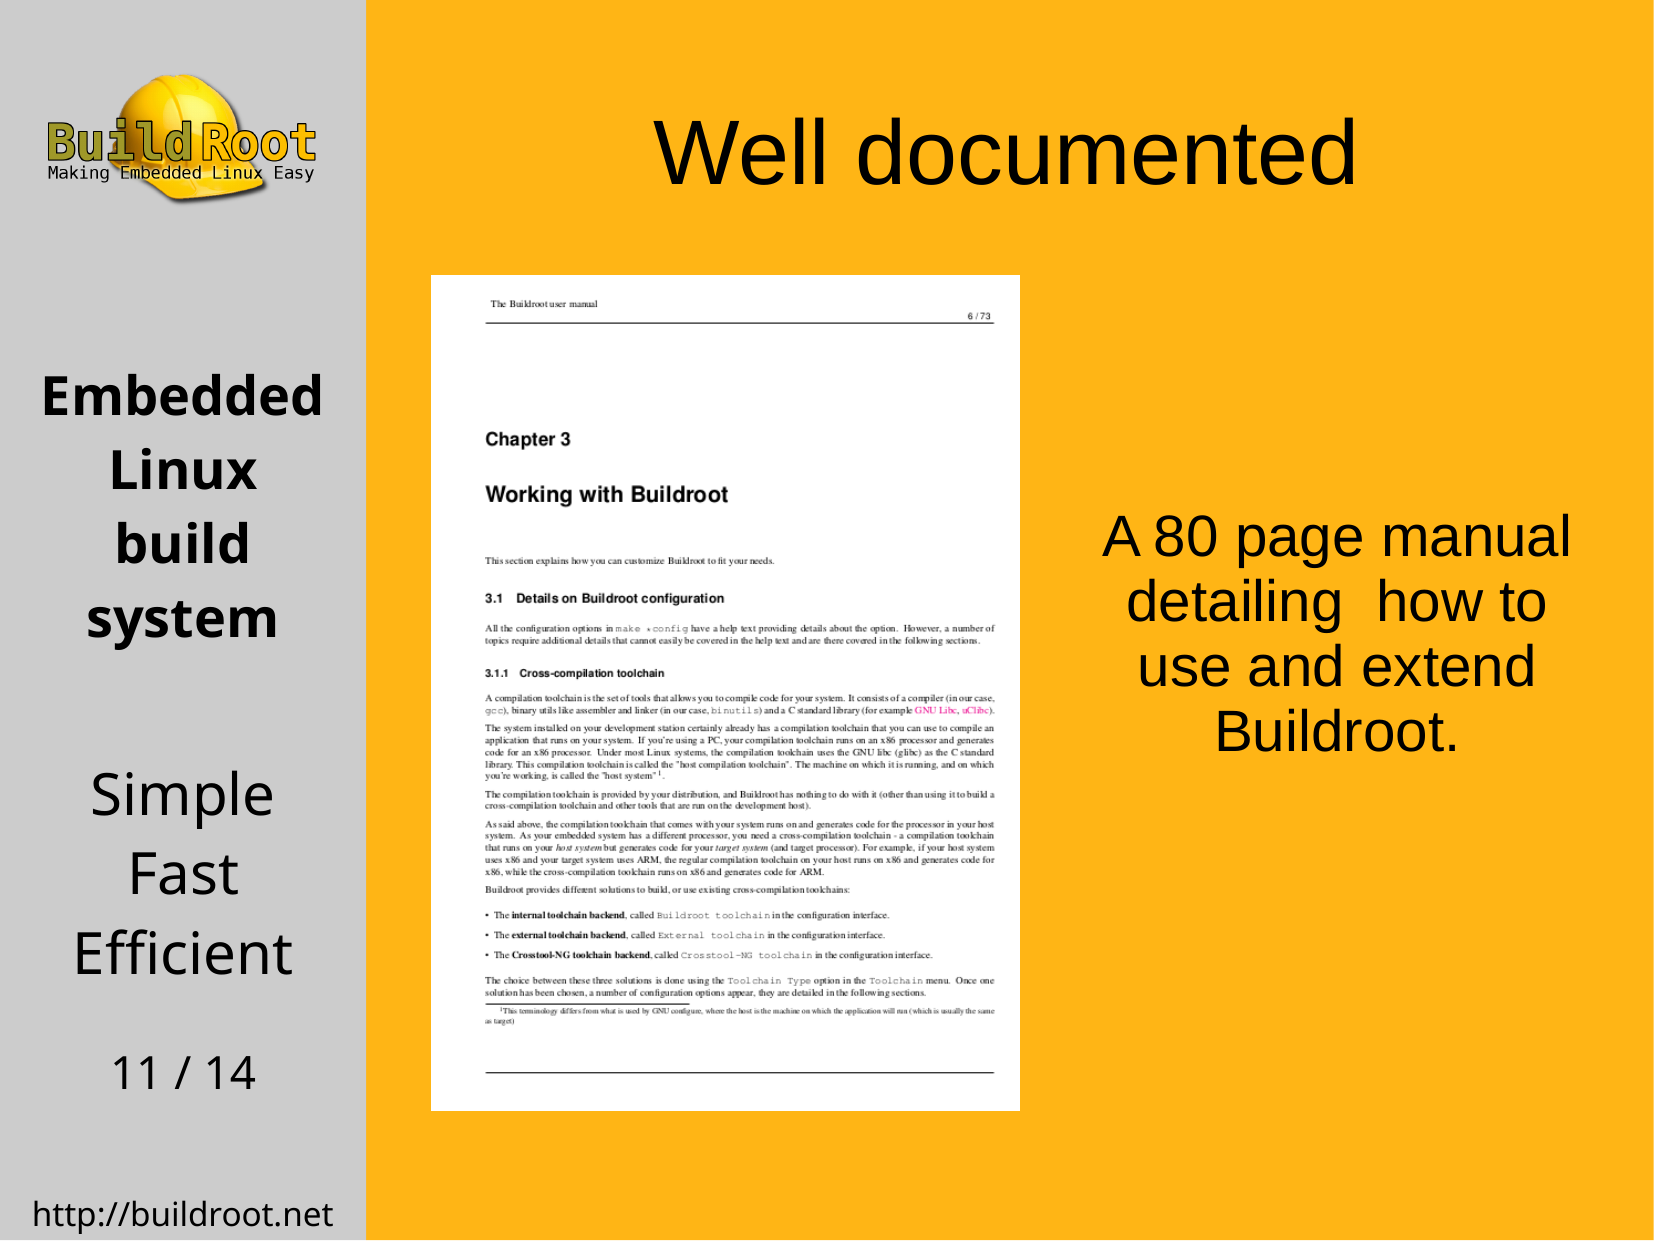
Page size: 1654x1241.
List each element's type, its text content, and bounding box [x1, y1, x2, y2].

picture [431, 275, 1020, 1111]
title Well documented [442, 49, 1571, 257]
text_box A 80 page manual detailing how to use and extend Buildroot. [1068, 496, 1607, 771]
picture [21, 54, 349, 219]
